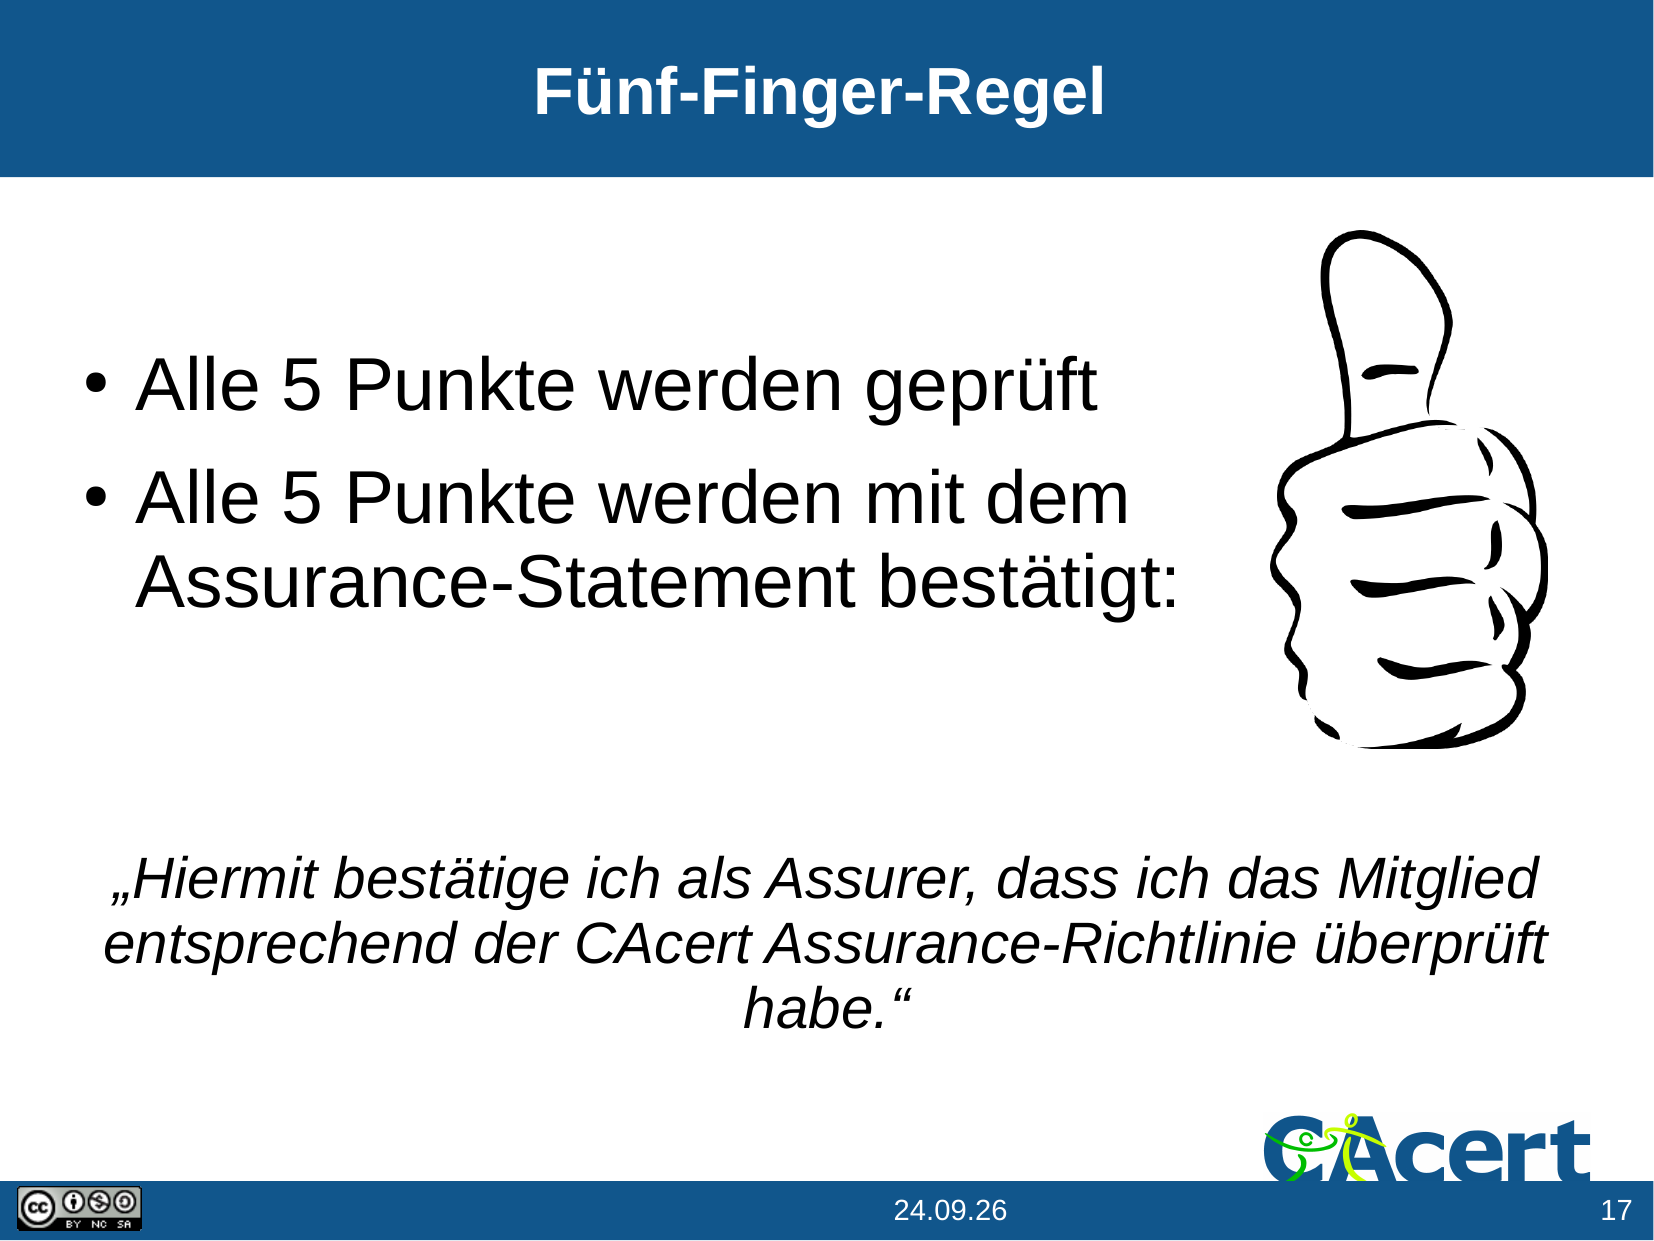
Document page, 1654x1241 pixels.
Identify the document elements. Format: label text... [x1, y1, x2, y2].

picture [1270, 230, 1548, 749]
title Fünf-Finger-Regel [76, 17, 1565, 166]
list Alle 5 Punkte werden geprüft Alle 5 Punkte werden mit dem Assurance-Statement bestätigt: [64, 342, 1188, 626]
picture [17, 1186, 142, 1231]
picture [1263, 1112, 1591, 1181]
text_box „Hiermit bestätige ich als Assurer, dass ich das Mitglied entsprechend der CAcert Assurance-Richtlinie überprüft habe.“ [88, 838, 1565, 1048]
